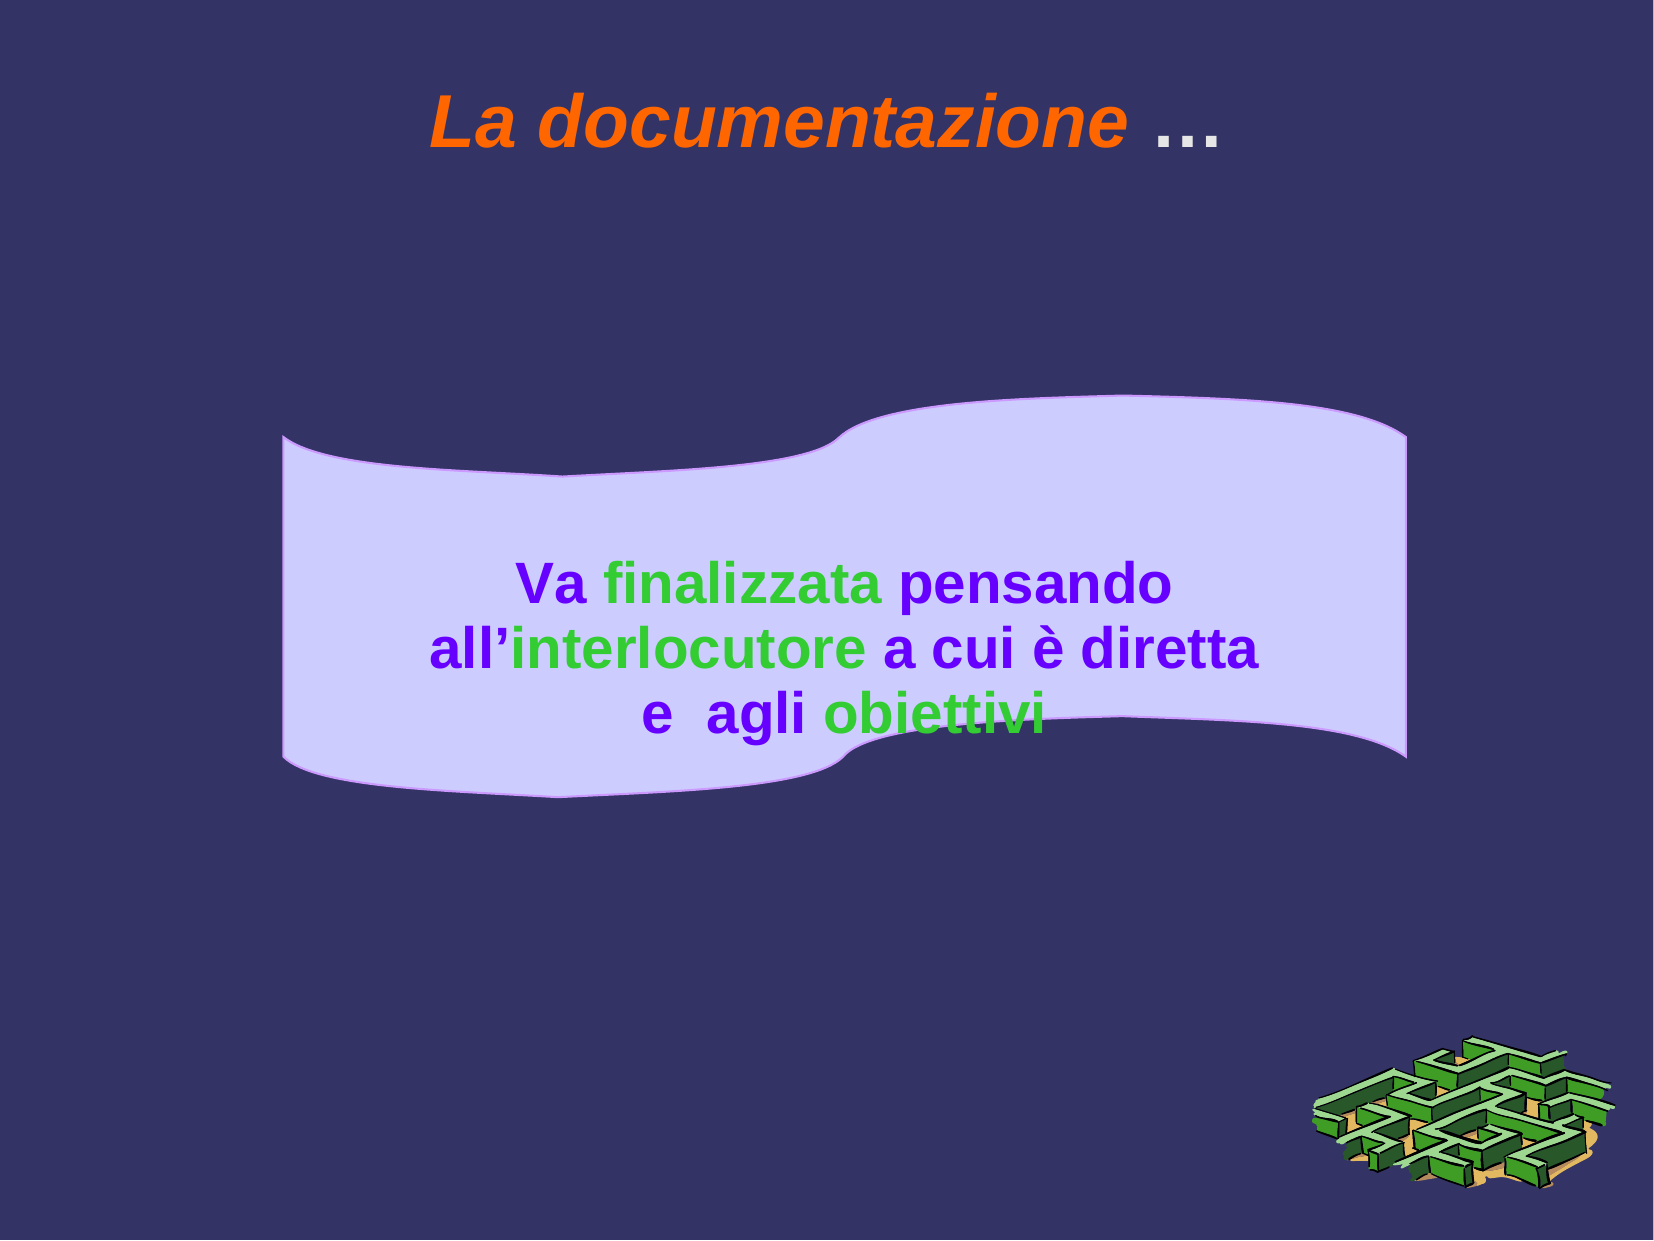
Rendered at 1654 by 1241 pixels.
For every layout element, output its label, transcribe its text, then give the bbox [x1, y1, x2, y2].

text_box La documentazione … [121, 19, 1535, 227]
text_box Va finalizzata pensando all’interlocutore a cui è diretta e agli obiettivi [283, 476, 1406, 817]
text_box [178, 364, 1570, 1147]
